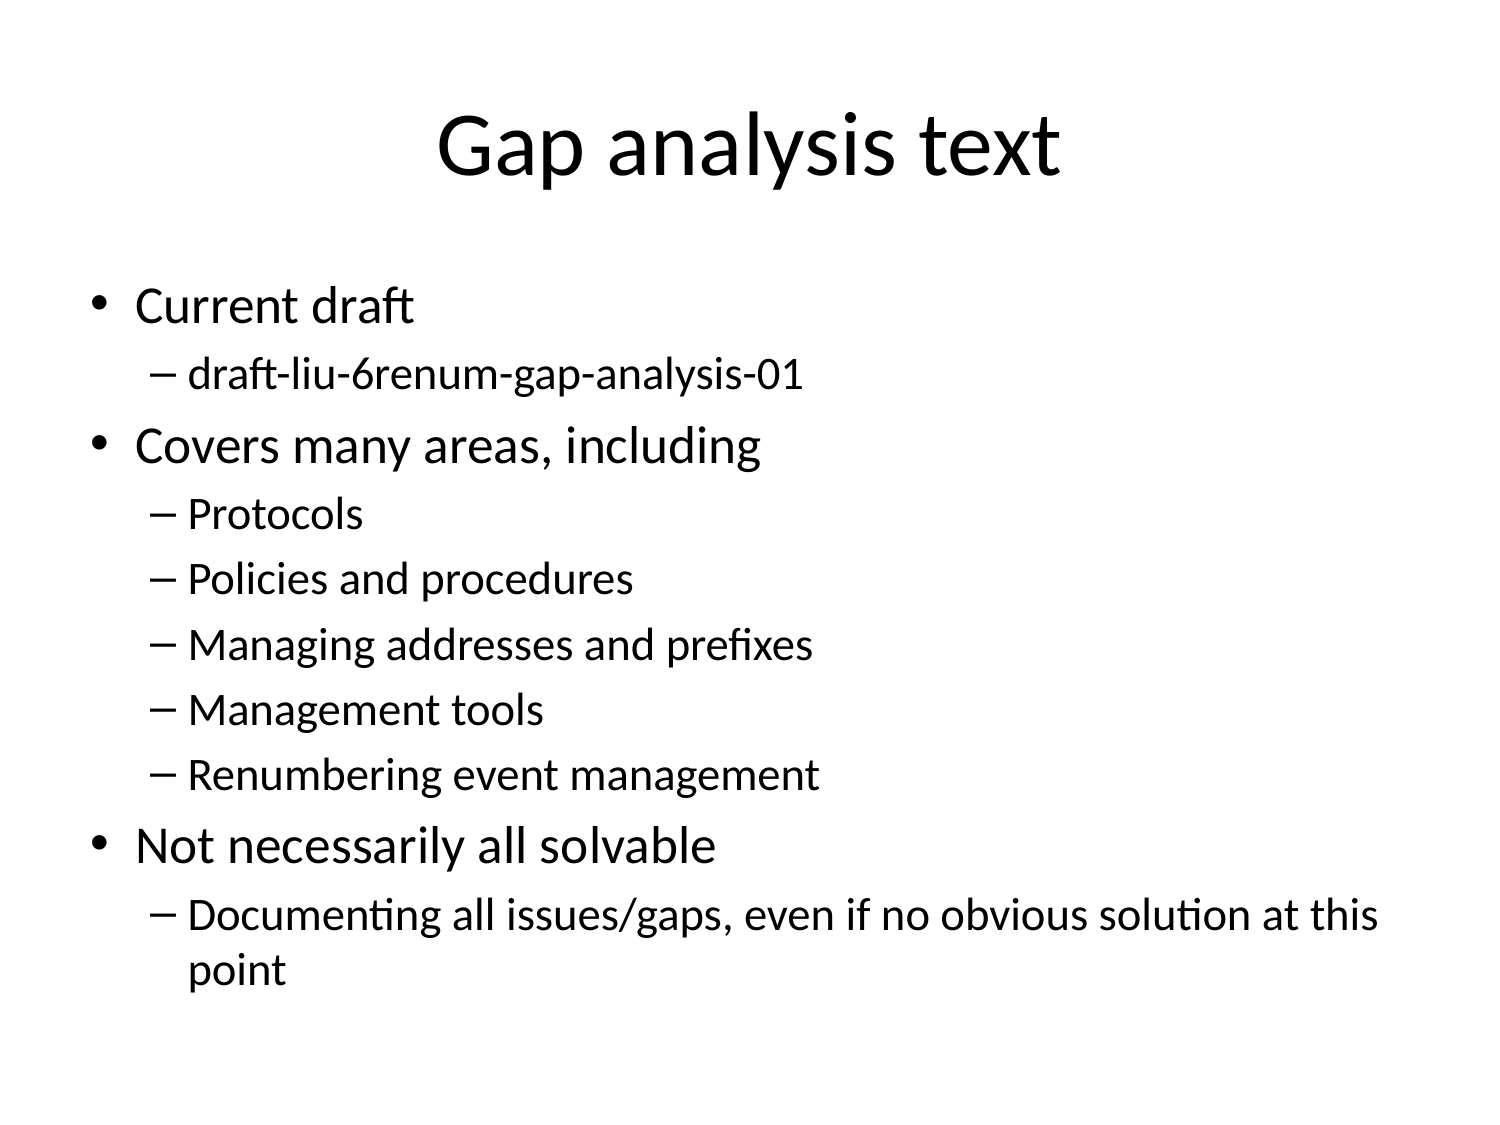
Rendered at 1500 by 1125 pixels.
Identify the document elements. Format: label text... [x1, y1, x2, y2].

list Current draft draft-liu-6renum-gap-analysis-01 Covers many areas, including Protocols Policies and procedures Managing addresses and prefixes Management tools Renumbering event management Not necessarily all solvable Documenting all issues/gaps, even if no obvious solution at this point [75, 262, 1425, 1005]
title Gap analysis text [75, 45, 1425, 233]
